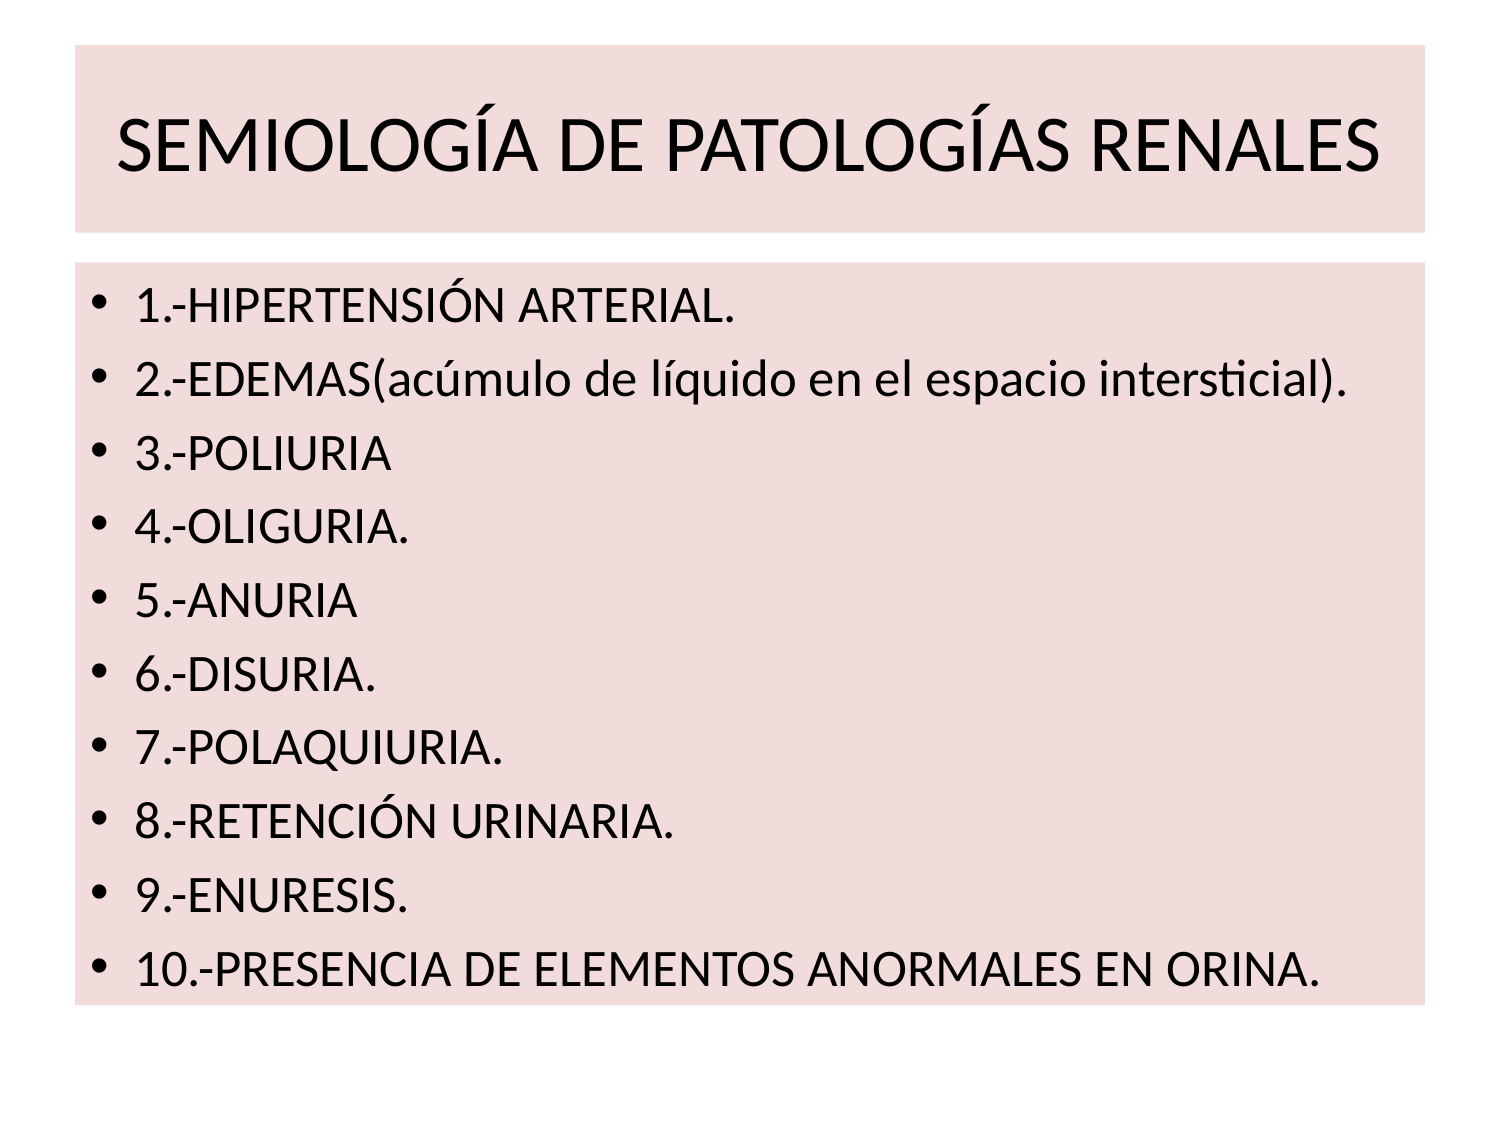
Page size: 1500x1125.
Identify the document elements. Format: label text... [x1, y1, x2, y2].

list 1.-HIPERTENSIÓN ARTERIAL. 2.-EDEMAS(acúmulo de líquido en el espacio intersticial). 3.-POLIURIA 4.-OLIGURIA. 5.-ANURIA 6.-DISURIA. 7.-POLAQUIURIA. 8.-RETENCIÓN URINARIA. 9.-ENURESIS. 10.-PRESENCIA DE ELEMENTOS ANORMALES EN ORINA. [75, 262, 1425, 1005]
title SEMIOLOGÍA DE PATOLOGÍAS RENALES [75, 45, 1425, 233]
